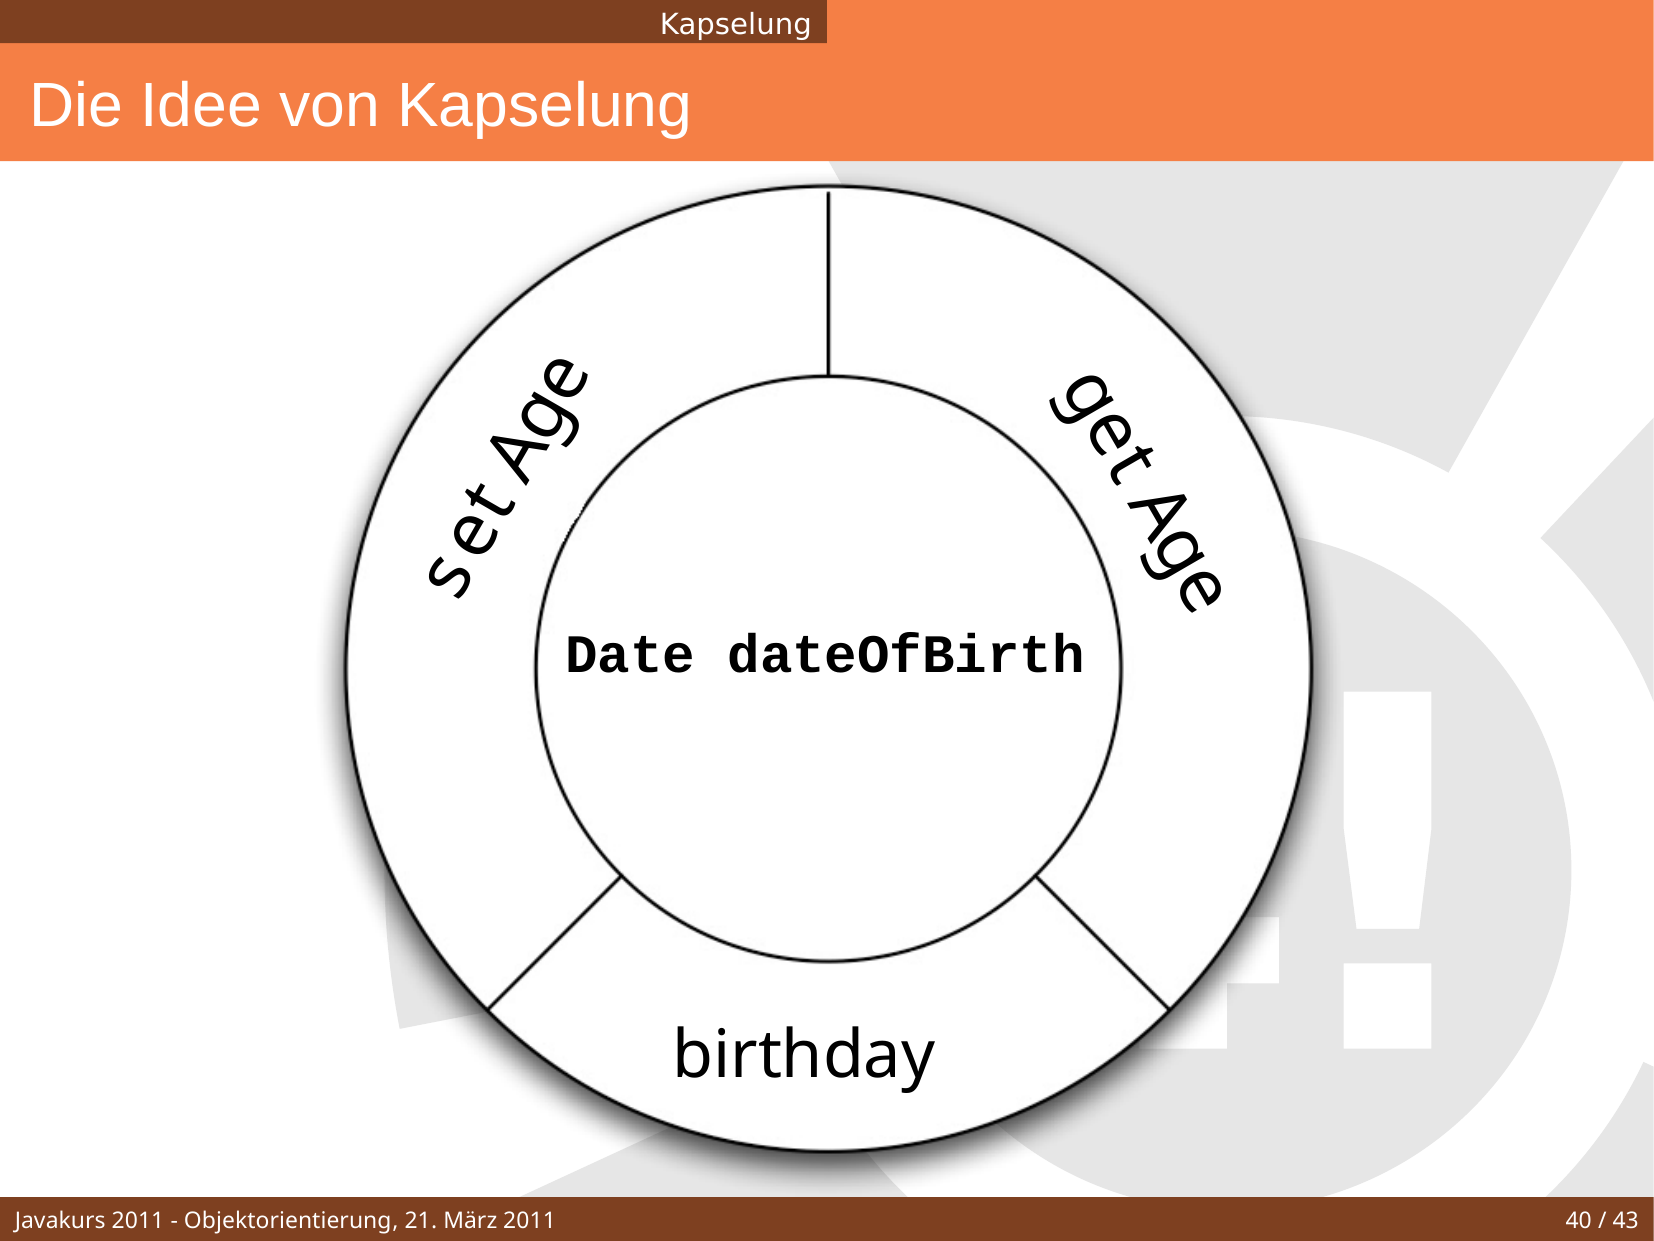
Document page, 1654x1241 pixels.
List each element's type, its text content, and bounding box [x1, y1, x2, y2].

text_box g [1138, 502, 1241, 587]
text_box Date dateOfBirth [565, 627, 1086, 695]
text_box g [479, 370, 583, 454]
text_box birthday [672, 1006, 954, 1090]
title Die Idee von Kapselung [29, 67, 1595, 143]
text_box A [456, 407, 561, 493]
text_box e [502, 334, 603, 415]
picture [304, 159, 1350, 1205]
text_box g [1047, 346, 1151, 430]
text_box e [1161, 541, 1262, 623]
text_box e [1070, 385, 1171, 466]
text_box Kapselung [29, 0, 827, 50]
text_box e [411, 491, 513, 572]
text_box A [1115, 463, 1220, 550]
text_box t [434, 462, 529, 533]
text_box t [1093, 424, 1188, 494]
text_box s [389, 538, 486, 611]
